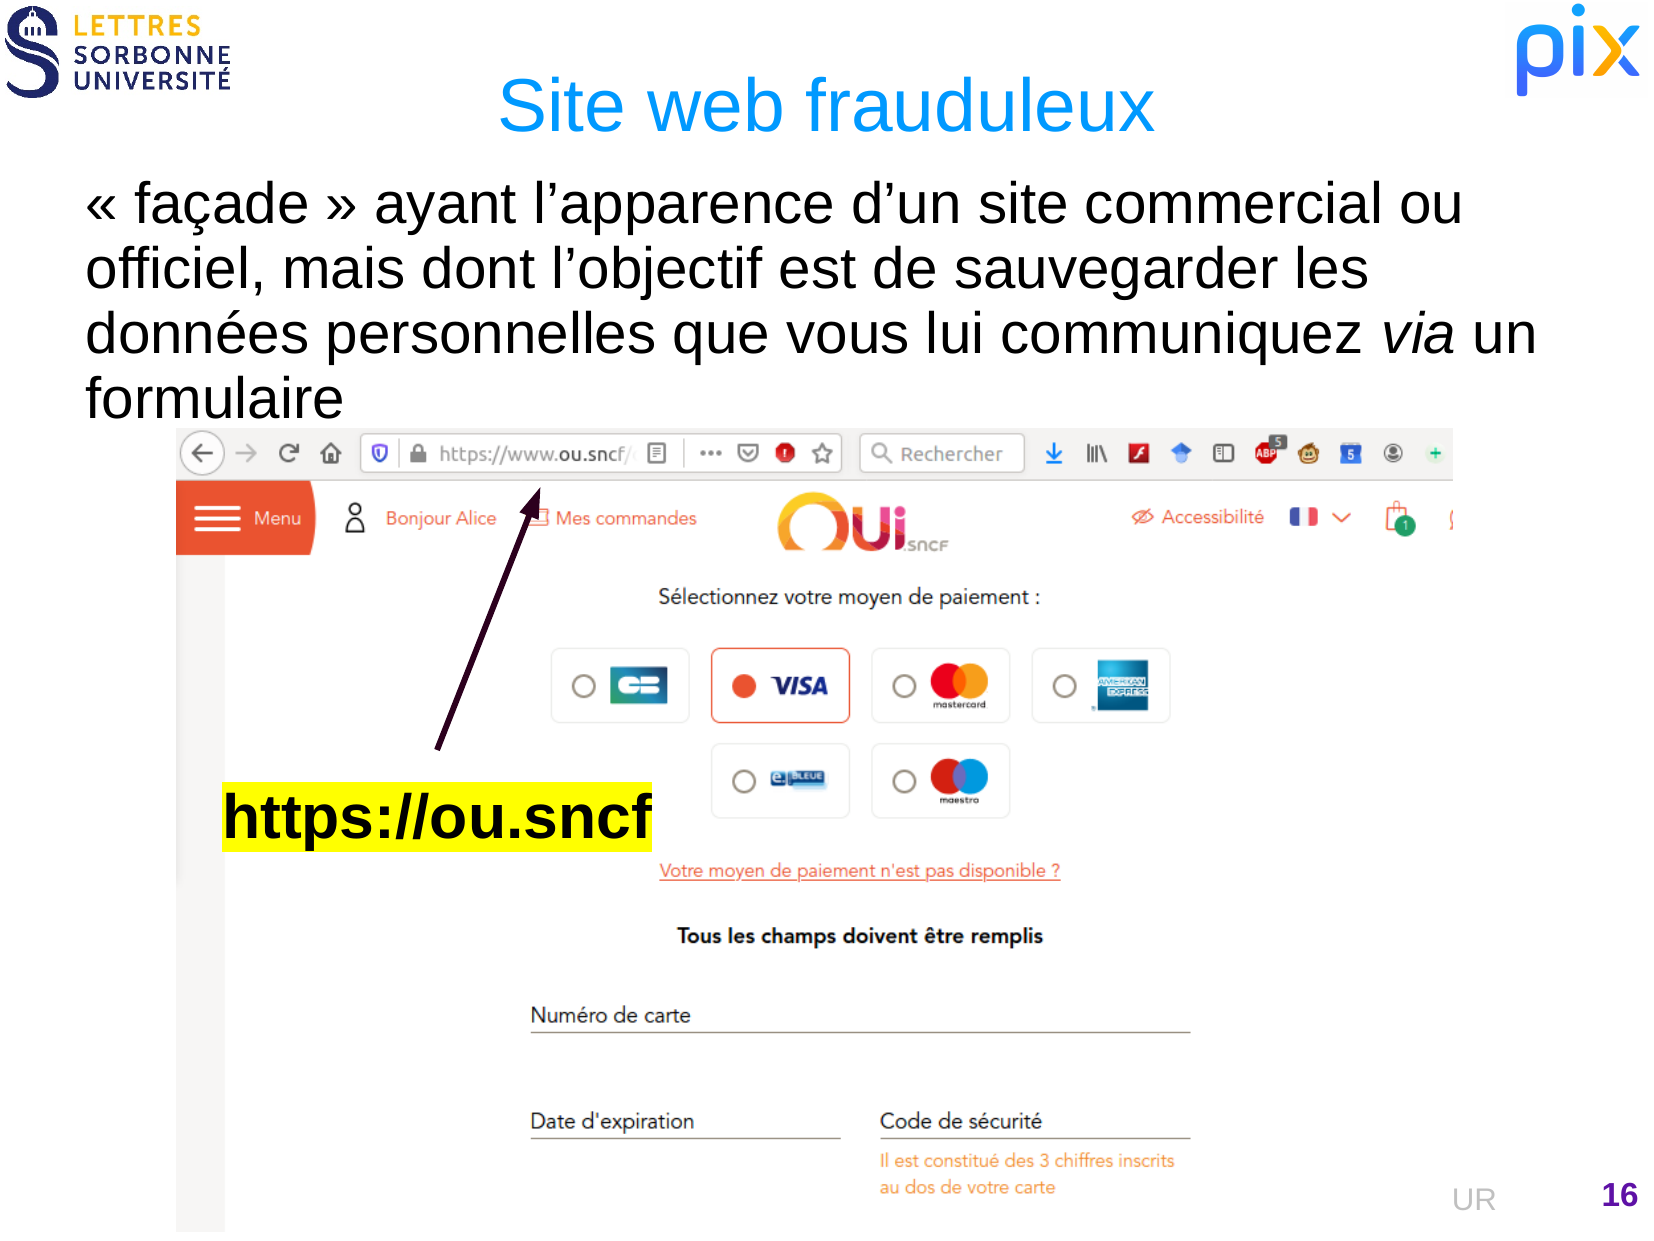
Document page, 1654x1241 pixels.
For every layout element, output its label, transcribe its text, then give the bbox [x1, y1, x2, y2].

picture [176, 428, 1453, 1232]
picture [1571, 2, 1648, 98]
picture [5, 6, 82, 98]
title Site web frauduleux [82, 2, 1571, 171]
text_box https://ou.sncf [207, 774, 668, 860]
list « façade » ayant l’apparence d’un site commercial ou officiel, mais dont l’objectif est de sauvegarder les données personnelles que vous lui communiquez via un formulaire [14, 171, 1604, 891]
